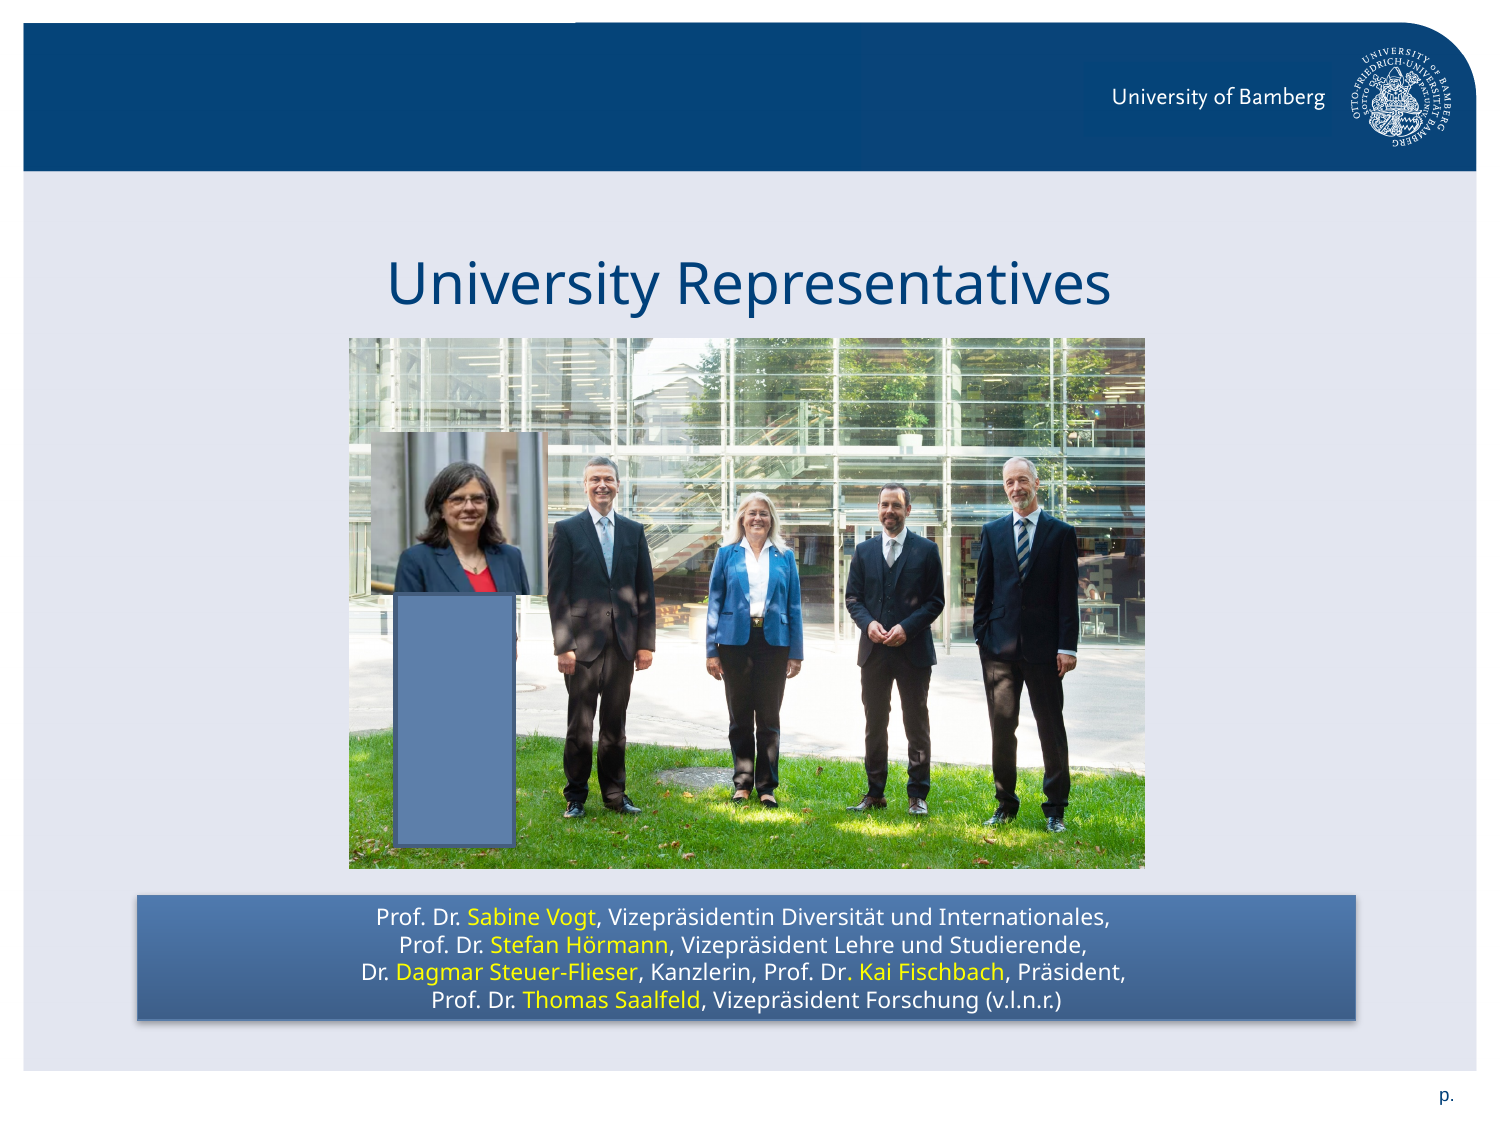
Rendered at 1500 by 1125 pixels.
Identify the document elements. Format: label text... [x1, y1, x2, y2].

title University Representatives [137, 187, 1363, 375]
text_box Prof. Dr. Sabine Vogt, Vizepräsidentin Diversität und Internationales, Prof. Dr. Stefan Hörmann, Vizepräsident Lehre und Studierende, Dr. Dagmar Steuer-Flieser, Kanzlerin, Prof. Dr. Kai Fischbach, Präsident, Prof. Dr. Thomas Saalfeld, Vizepräsident Forschung (v.l.n.r.) [137, 895, 1356, 1021]
picture [0, 0, 1500, 1125]
text_box [395, 594, 514, 846]
